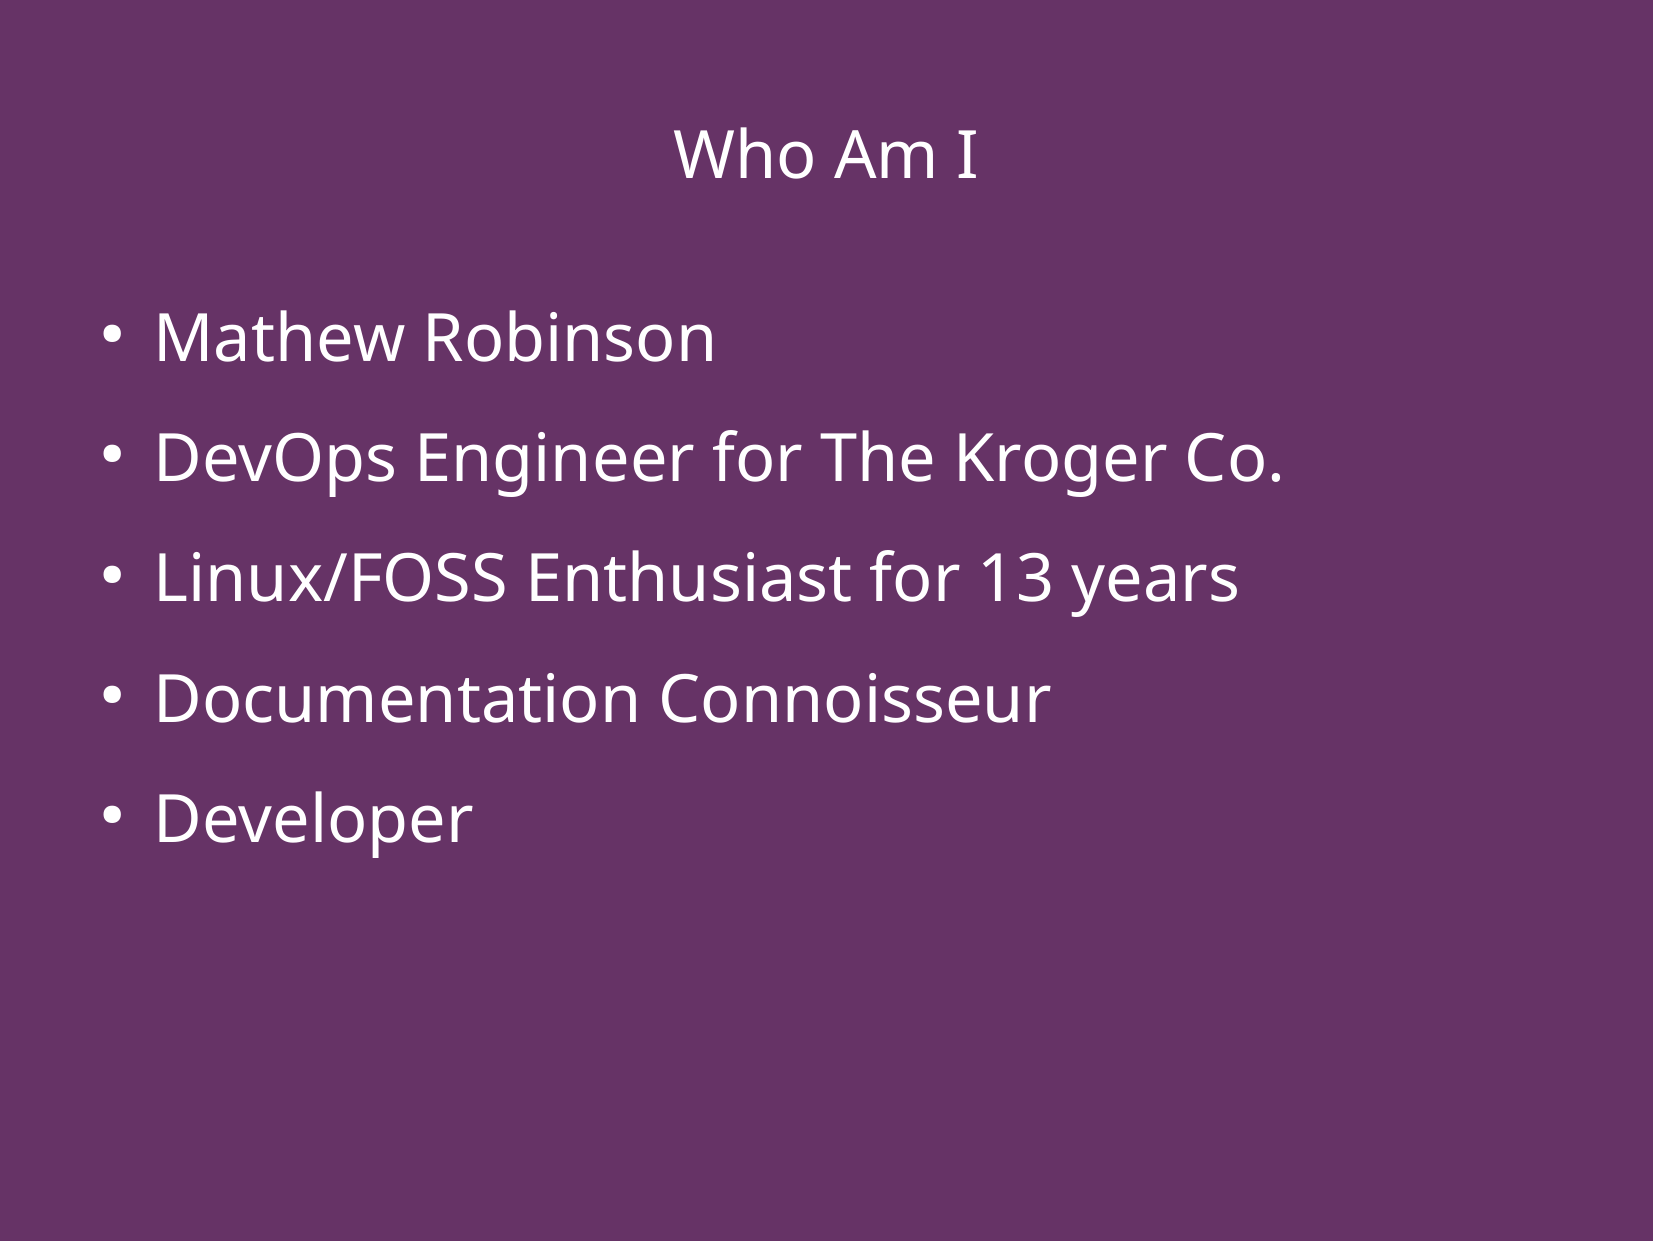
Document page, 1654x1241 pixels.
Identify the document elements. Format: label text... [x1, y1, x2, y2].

title Who Am I [82, 49, 1571, 257]
list Mathew Robinson DevOps Engineer for The Kroger Co. Linux/FOSS Enthusiast for 13 years Documentation Connoisseur Developer [82, 290, 1571, 1010]
